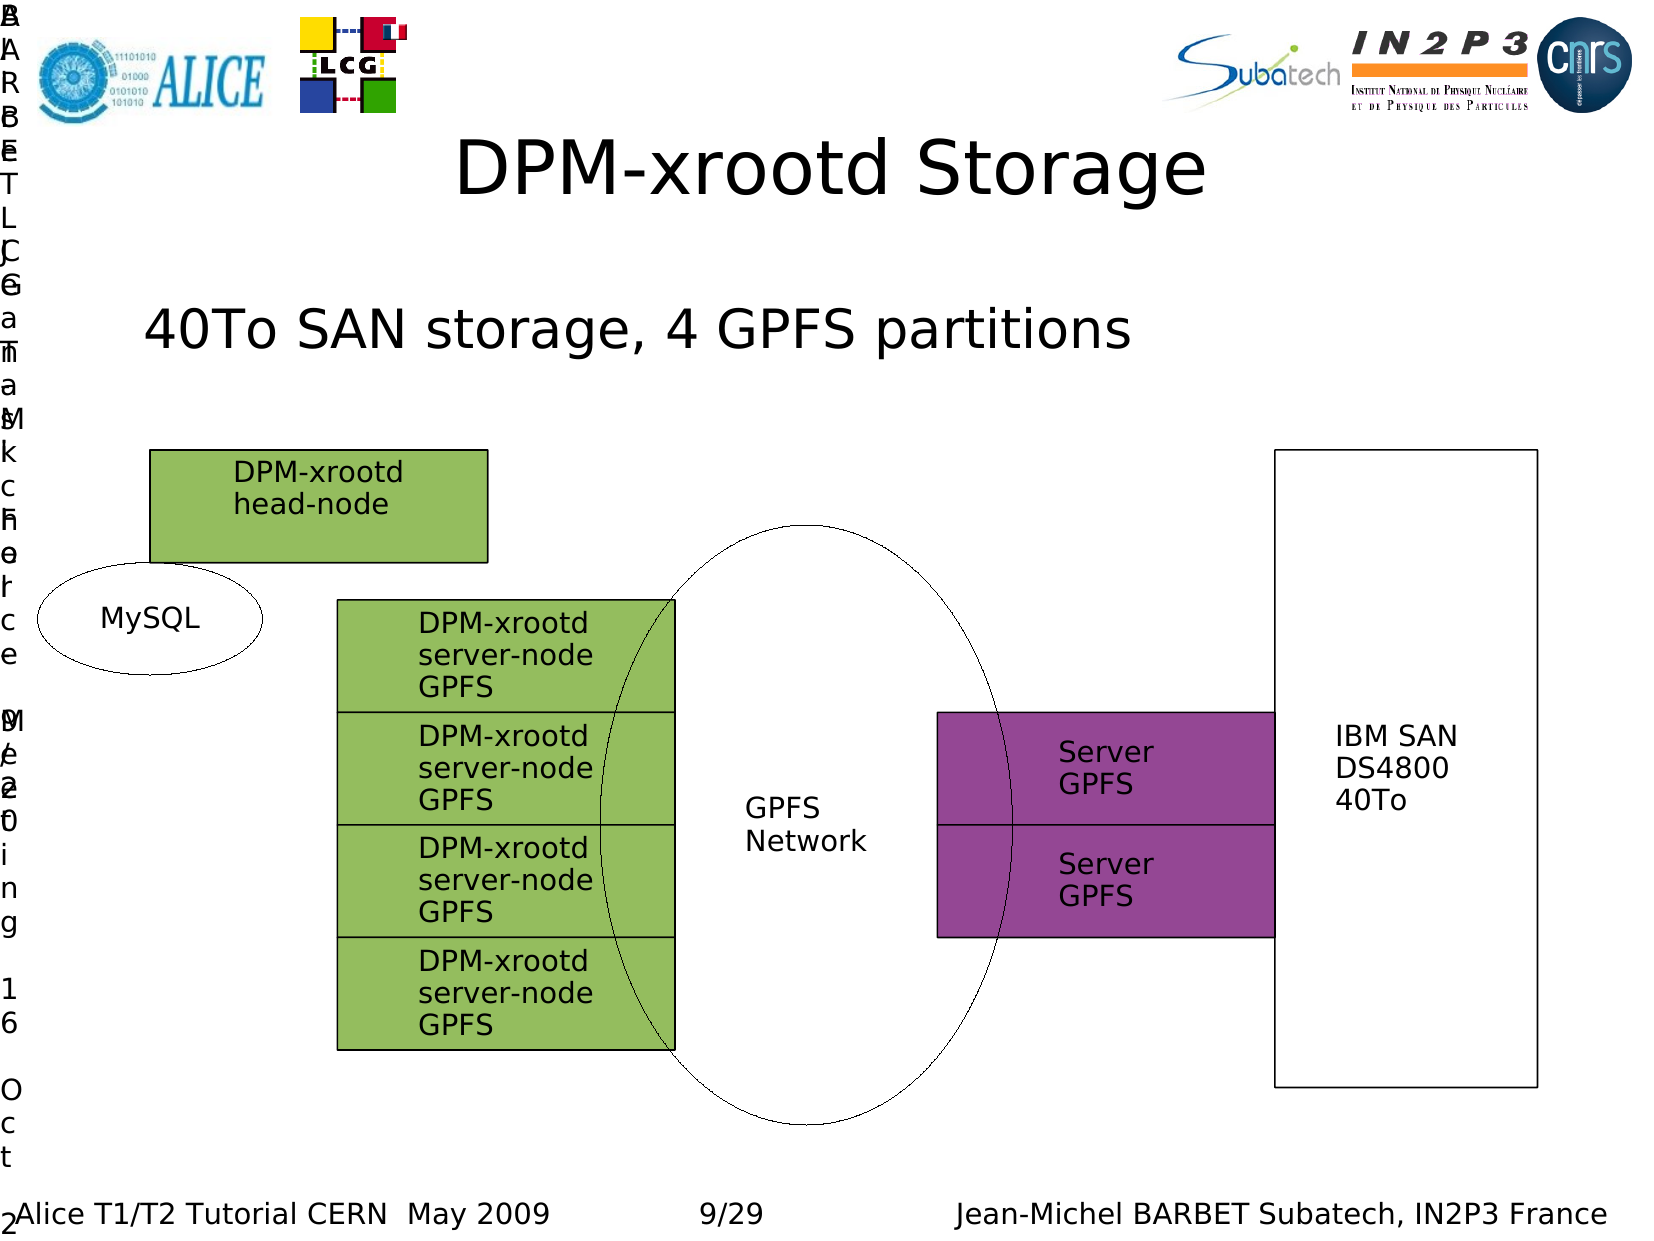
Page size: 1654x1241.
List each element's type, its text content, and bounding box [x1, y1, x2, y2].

picture [300, 17, 409, 75]
picture [1162, 34, 1340, 75]
text_box IBM SAN DS4800 40To [1274, 449, 1538, 1088]
text_box Server GPFS [998, 712, 1276, 825]
text_box DPM-xrootd server-node GPFS [337, 937, 669, 1051]
title DPM-xrootd Storage [125, 75, 1538, 263]
text_box Server GPFS [998, 824, 1276, 938]
picture [1537, 17, 1632, 113]
text_box DPM-xrootd server-node GPFS [337, 824, 614, 937]
text_box MySQL [37, 562, 263, 676]
picture [1350, 21, 1528, 75]
text_box DPM-xrootd server-node GPFS [337, 599, 669, 712]
list 40To SAN storage, 4 GPFS partitions [125, 300, 1538, 406]
text_box GPFS Network [600, 525, 1013, 1126]
text_box DPM-xrootd head-node [150, 450, 488, 563]
picture [37, 37, 276, 127]
text_box DPM-xrootd server-node GPFS [337, 712, 614, 824]
